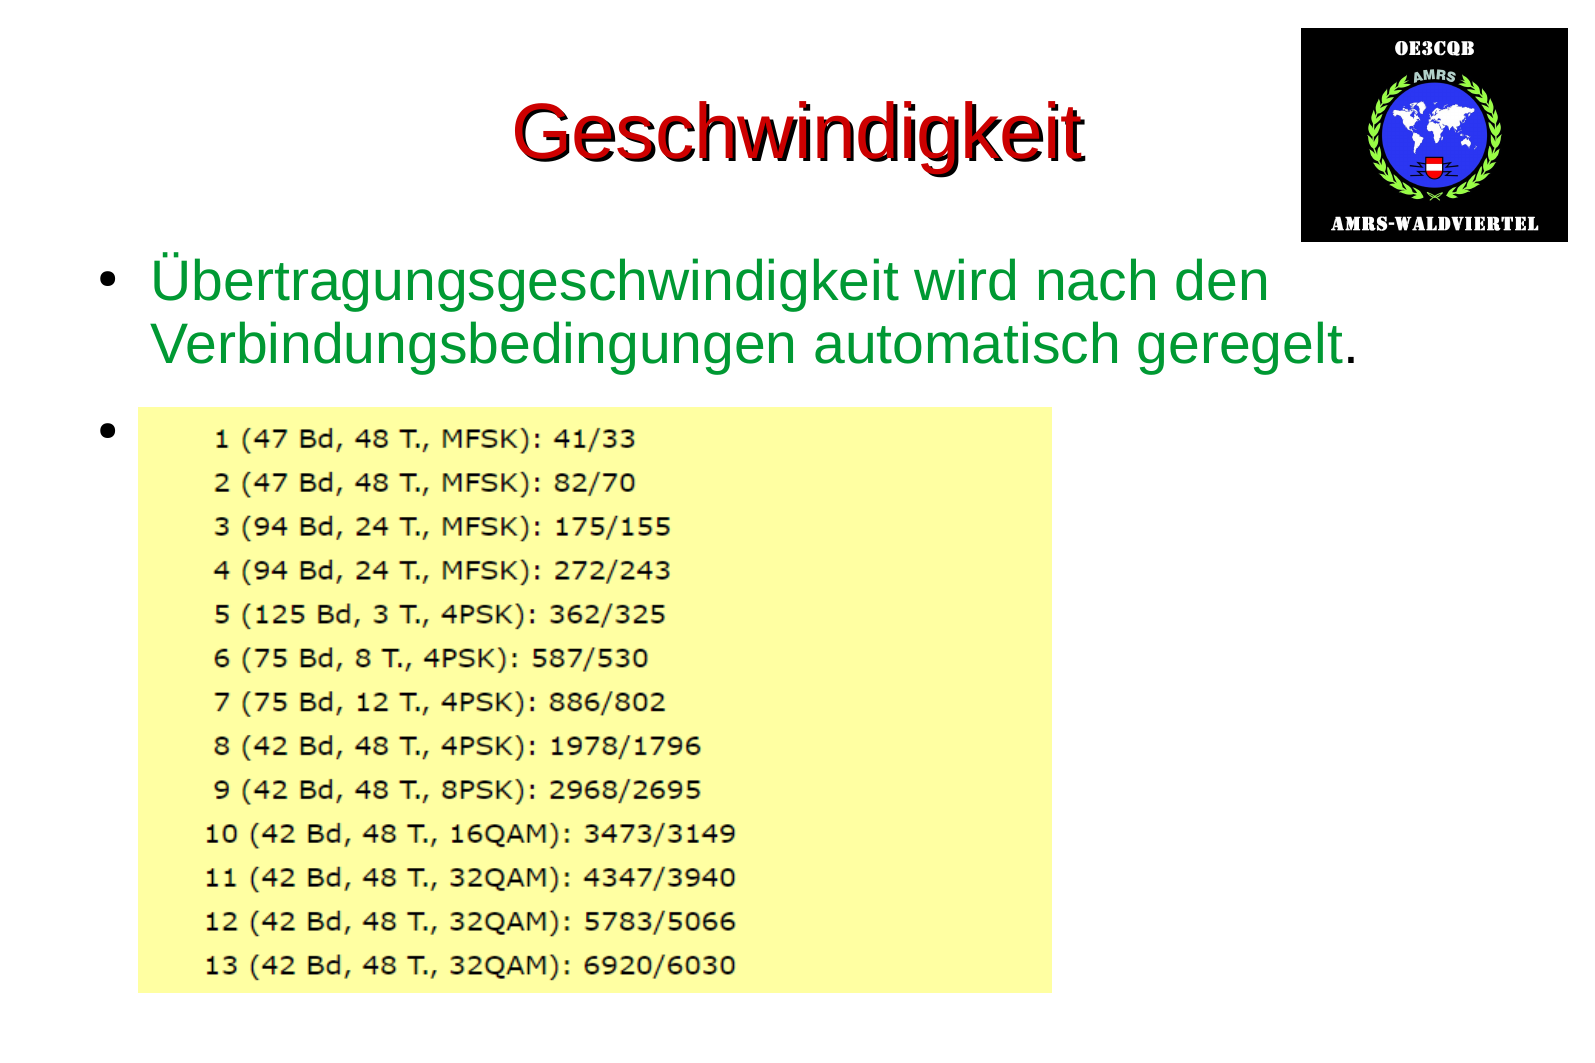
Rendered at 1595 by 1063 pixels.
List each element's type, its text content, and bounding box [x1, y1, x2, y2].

picture [138, 407, 1052, 993]
picture [1301, 28, 1568, 242]
list Übertragungsgeschwindigkeit wird nach den Verbindungsbedingungen automatisch geregelt. [79, 248, 1515, 464]
title Geschwindigkeit [79, 42, 1515, 220]
